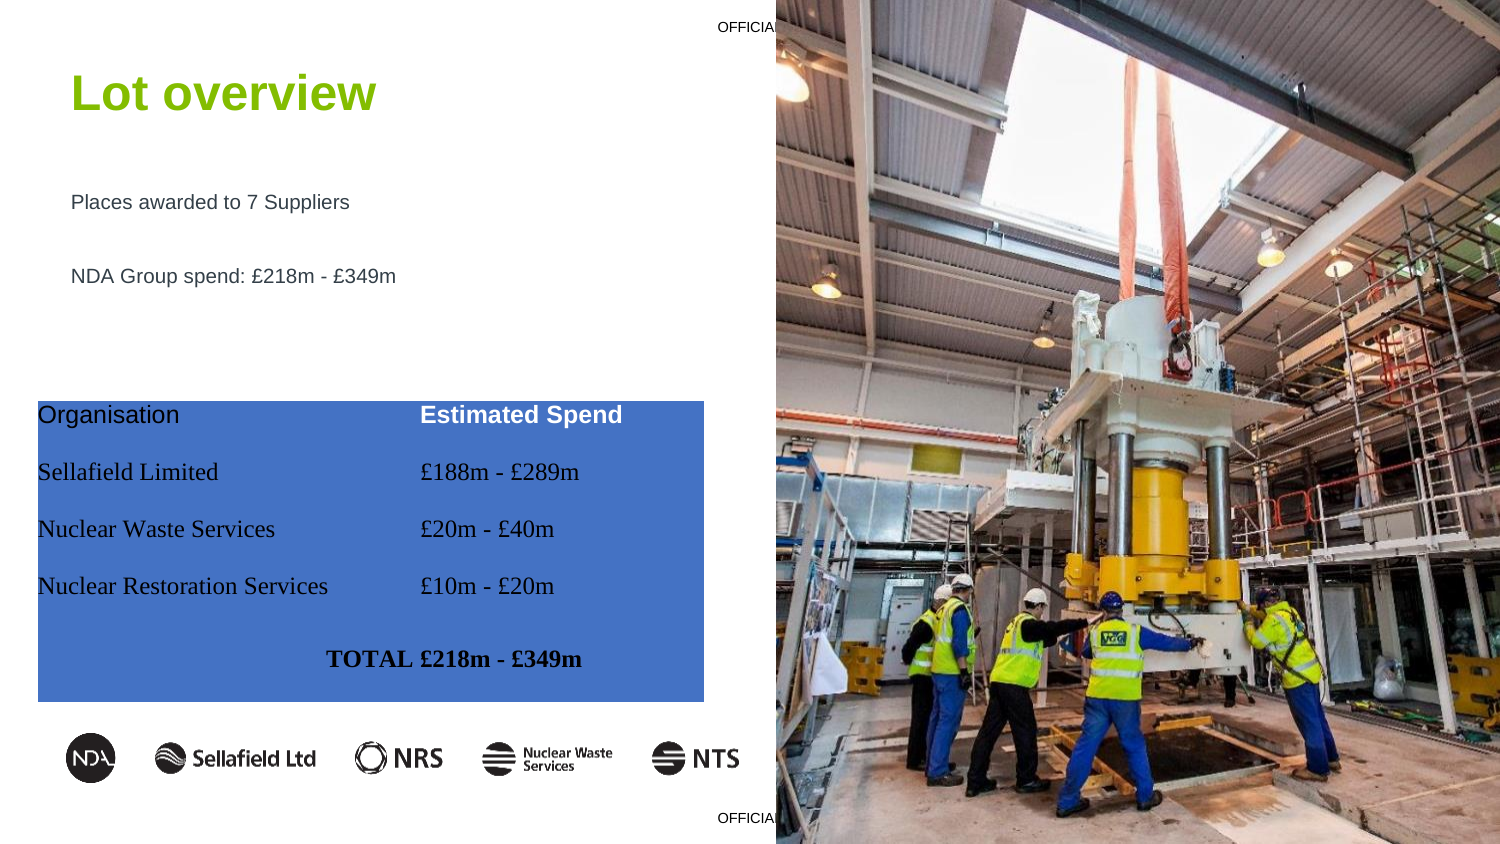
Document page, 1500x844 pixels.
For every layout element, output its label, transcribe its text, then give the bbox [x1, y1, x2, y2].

list Places awarded to 7 Suppliers NDA Group spend: £218m - £349m [70, 156, 644, 289]
table_cell TOTAL [38, 645, 420, 702]
table_cell £20m - £40m [420, 515, 704, 573]
table_cell Nuclear Restoration Services [38, 573, 420, 645]
table_cell £188m - £289m [420, 458, 704, 515]
table_header Estimated Spend [420, 401, 704, 458]
table_header Organisation [38, 401, 420, 458]
table_cell £10m - £20m [420, 573, 704, 645]
picture [776, 0, 1500, 844]
table_cell Sellafield Limited [38, 458, 420, 515]
list Lot overview [70, 67, 671, 125]
table_cell £218m - £349m [420, 645, 704, 702]
table_cell Nuclear Waste Services [38, 515, 420, 573]
